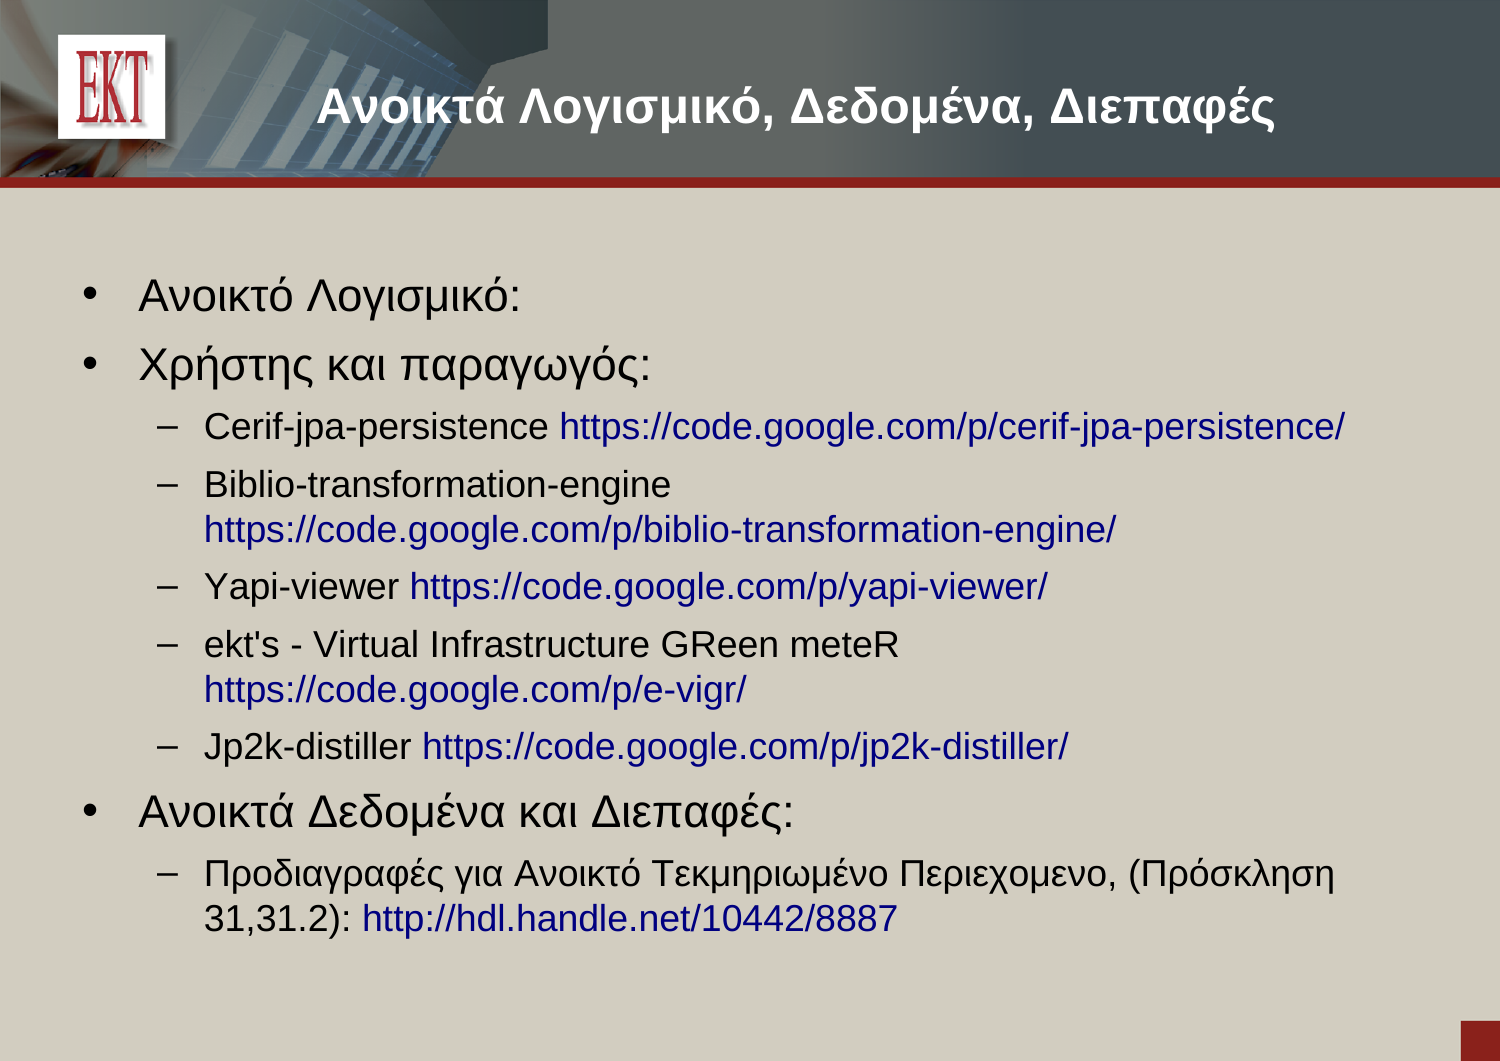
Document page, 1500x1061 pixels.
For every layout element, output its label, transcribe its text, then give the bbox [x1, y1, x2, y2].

picture [0, 0, 1500, 1061]
title Ανοικτά Λογισμικό, Δεδομένα, Διεπαφές [301, 42, 1426, 165]
list Ανοικτό Λογισμικό: Χρήστης και παραγωγός: Cerif-jpa-persistence https://code.google.com/p/cerif-jpa-persistence/ Biblio-transformation-engine https://code.google.com/p/biblio-transformation-engine/ Yapi-viewer https://code.google.com/p/yapi-viewer/ ekt's - Virtual Infrastructure GReen meteR https://code.google.com/p/e-vigr/ Jp2k-distiller https://code.google.com/p/jp2k-distiller/ Ανοικτά Δεδομένα και Διεπαφές: Προδιαγραφές για Ανοικτό Τεκμηριωμένο Περιεχομενο, (Πρόσκληση 31,31.2): http://hdl.handle.net/10442/8887 [67, 257, 1418, 1061]
